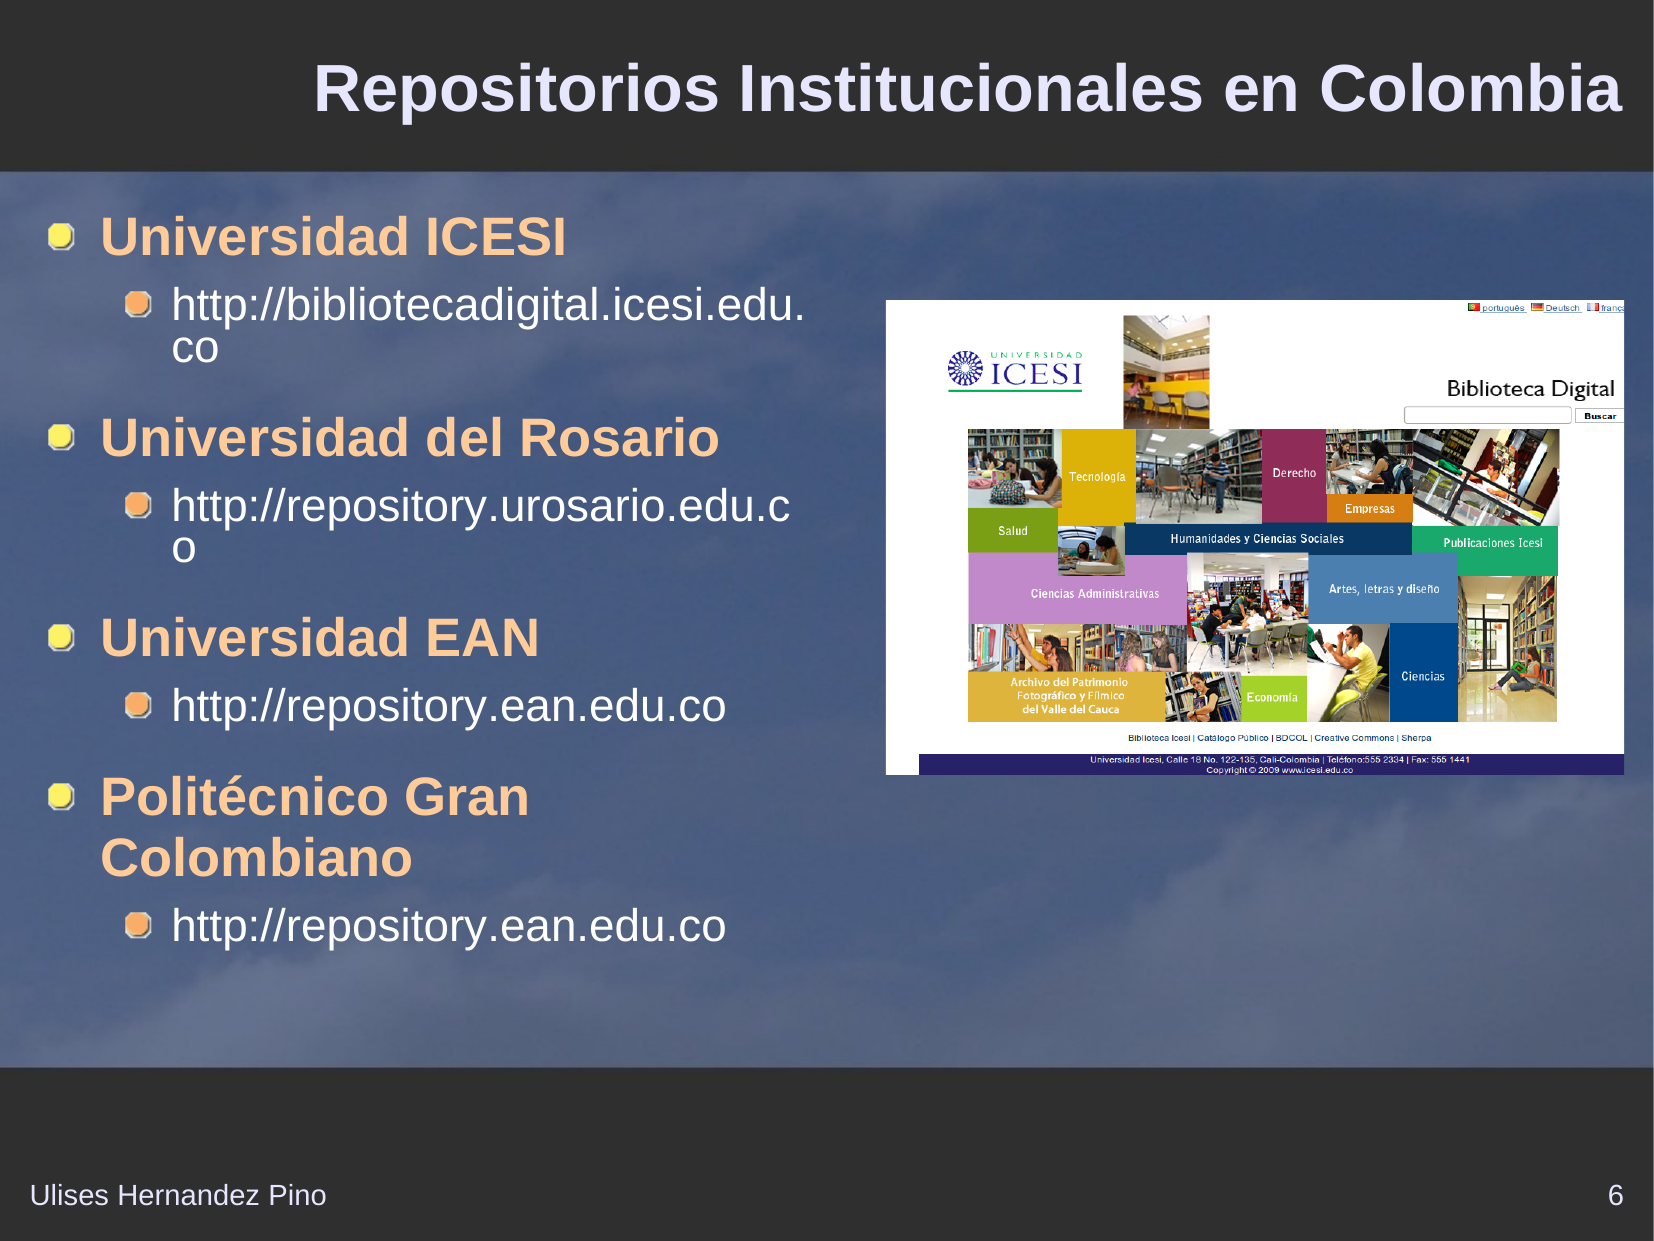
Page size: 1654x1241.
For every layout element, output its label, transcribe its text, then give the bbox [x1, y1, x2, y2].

title Repositorios Institucionales en Colombia [29, 29, 1625, 148]
list Universidad ICESI http://bibliotecadigital.icesi.edu.co Universidad del Rosario http://repository.urosario.edu.co Universidad EAN http://repository.ean.edu.co Politécnico Gran Colombiano http://repository.ean.edu.co [29, 206, 808, 1034]
picture [0, 0, 1654, 1241]
